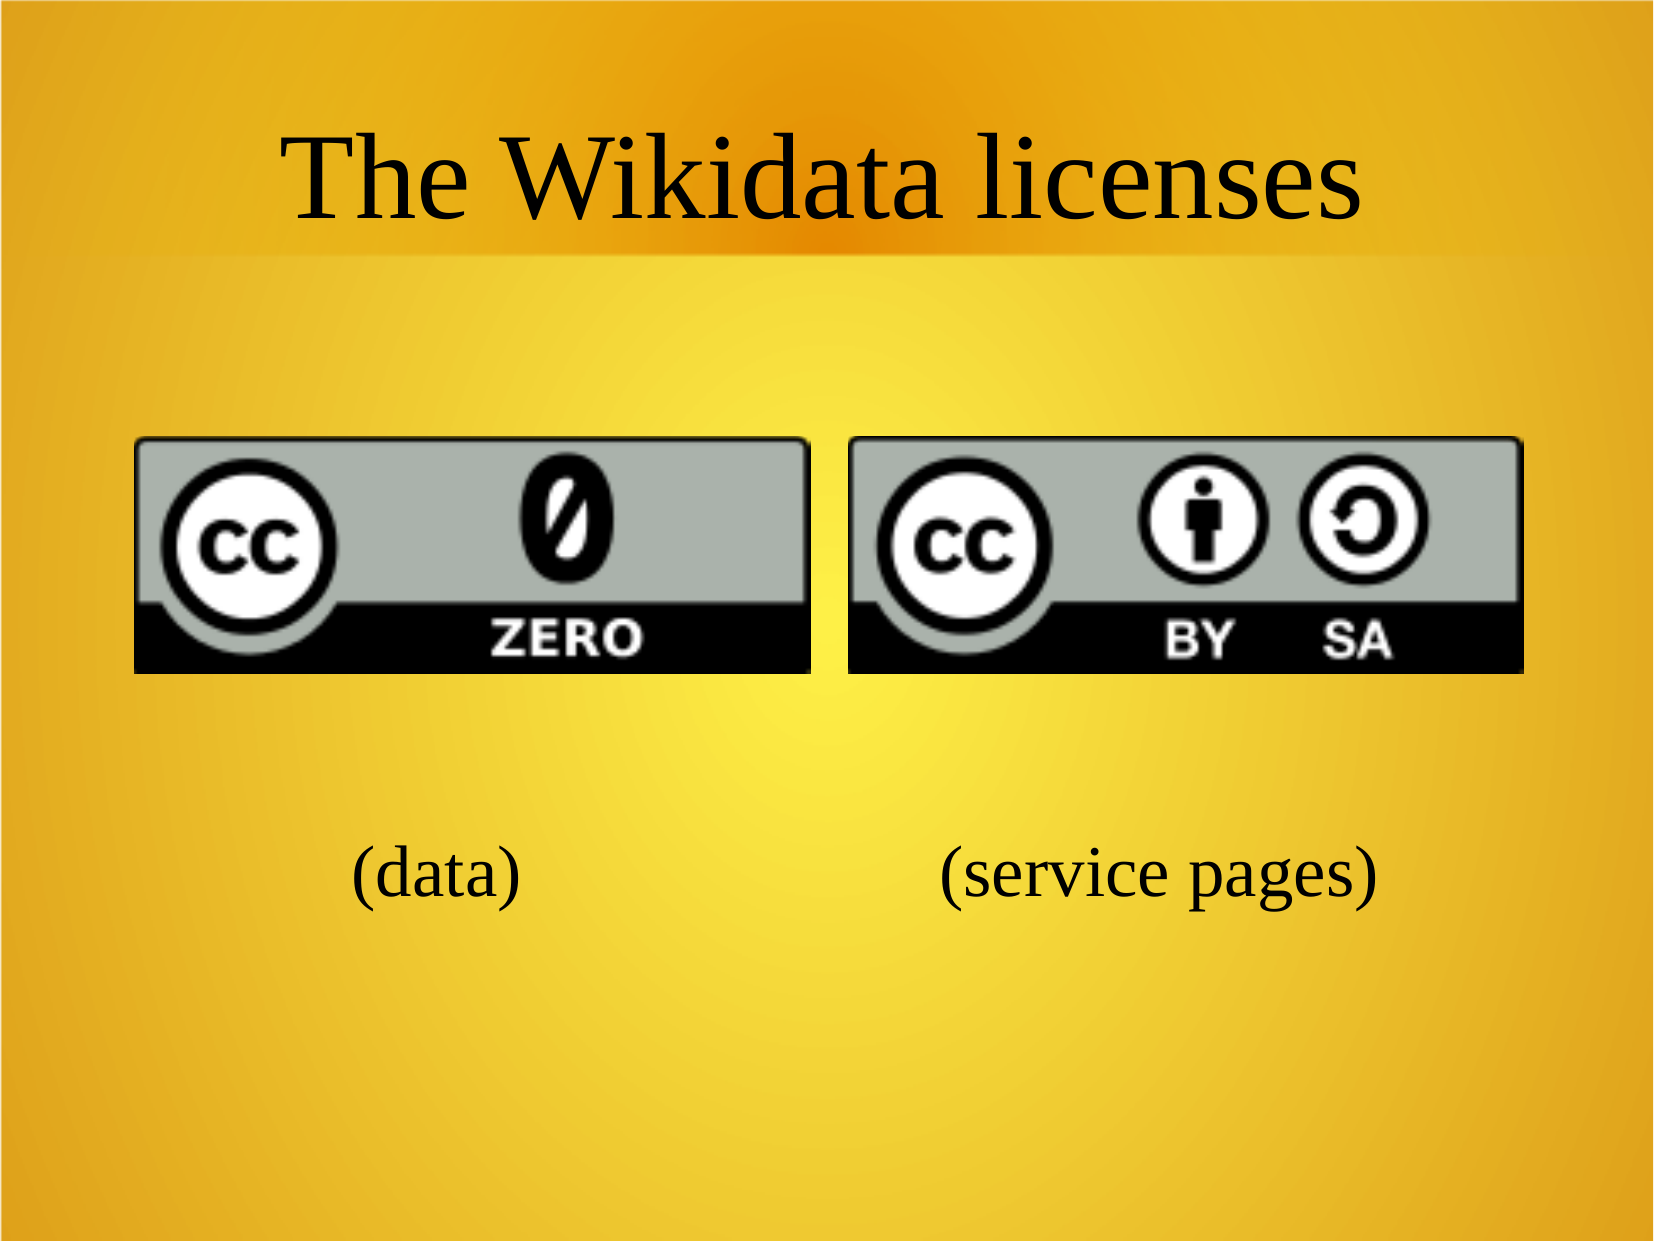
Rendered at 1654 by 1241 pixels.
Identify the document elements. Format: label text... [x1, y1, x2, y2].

picture [0, 0, 1654, 1241]
title The Wikidata licenses [78, 70, 1567, 278]
text_box (data) [151, 826, 827, 1177]
text_box (service pages) [827, 826, 1489, 1177]
